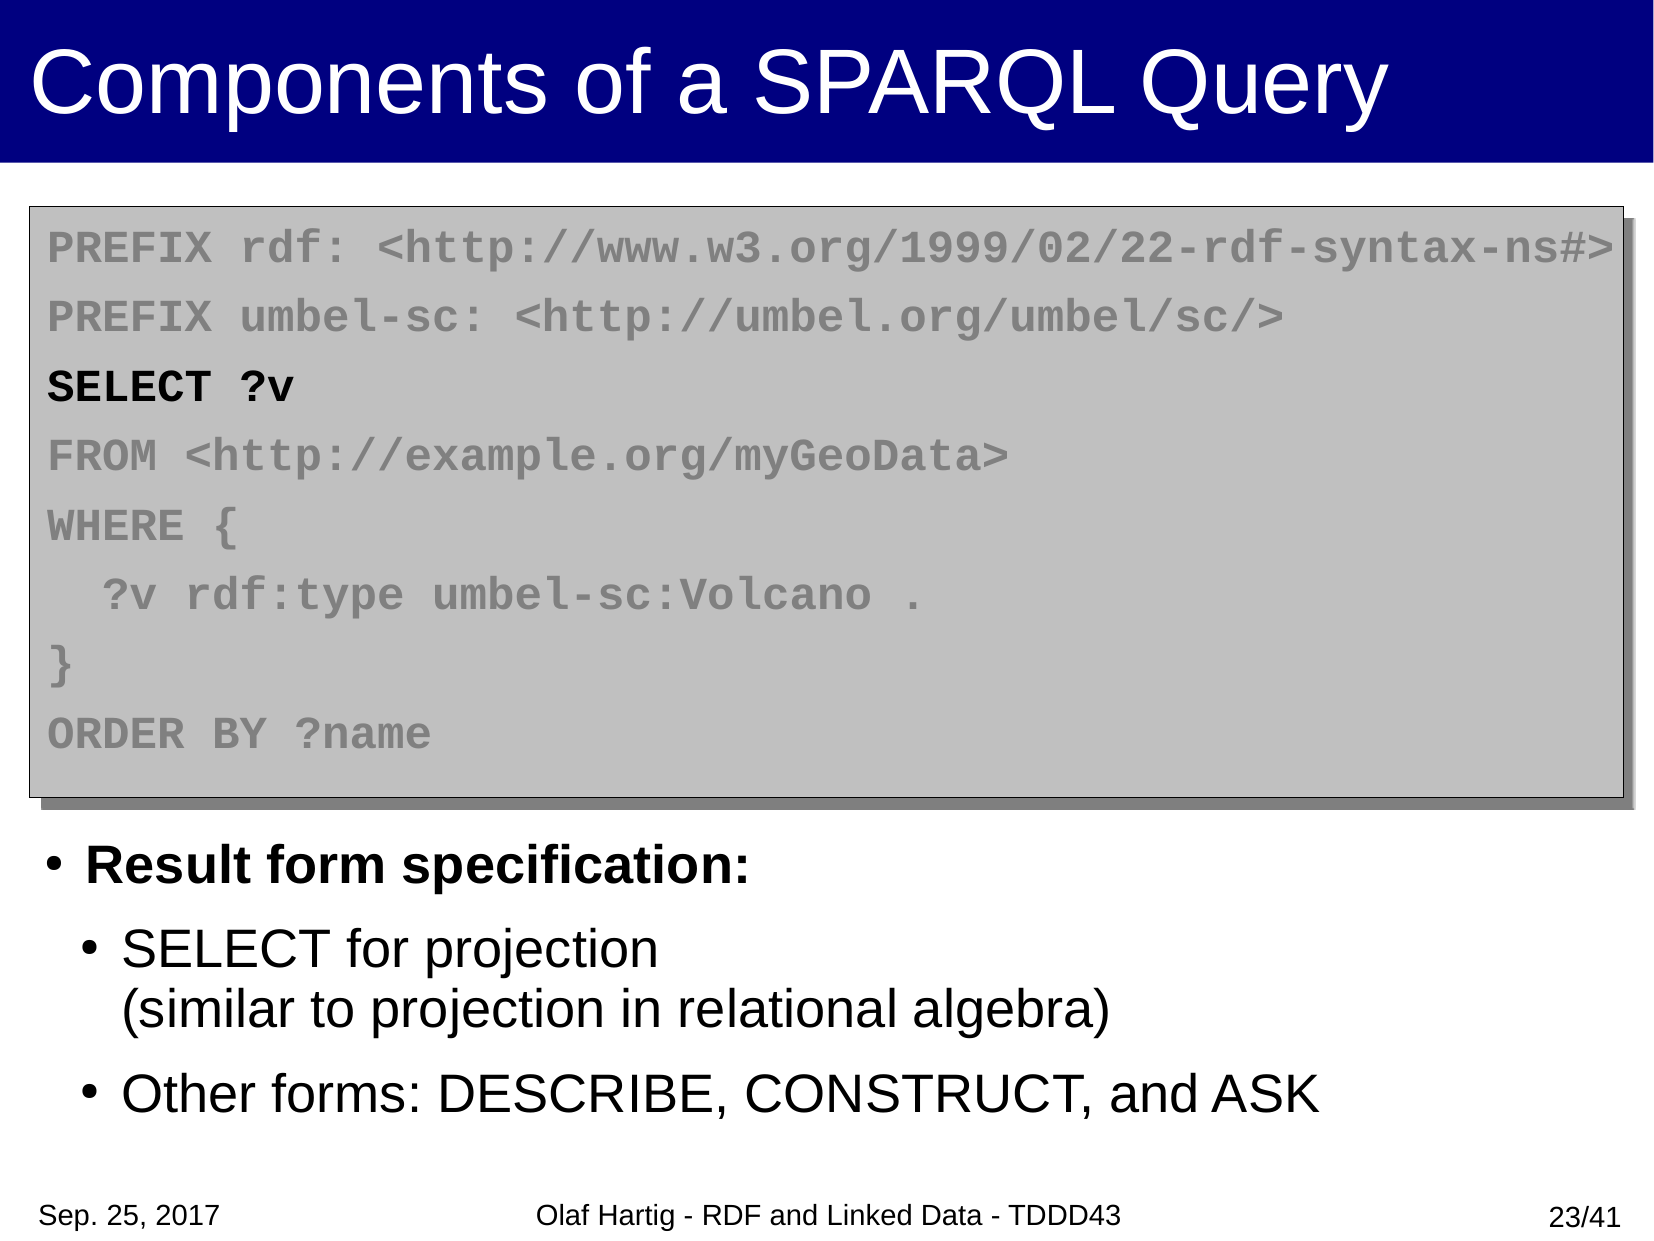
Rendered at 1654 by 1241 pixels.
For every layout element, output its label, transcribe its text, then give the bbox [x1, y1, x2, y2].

text_box PREFIX rdf: <http://www.w3.org/1999/02/22-rdf-syntax-ns#> PREFIX umbel-sc: <http://umbel.org/umbel/sc/> SELECT ?v FROM <http://example.org/myGeoData> WHERE { ?v rdf:type umbel-sc:Volcano . } ORDER BY ?name [29, 206, 1624, 798]
title Components of a SPARQL Query [0, 0, 1654, 163]
text_box Result form specification: SELECT for projection (similar to projection in relational algebra) Other forms: DESCRIBE, CONSTRUCT, and ASK [29, 826, 1625, 1152]
